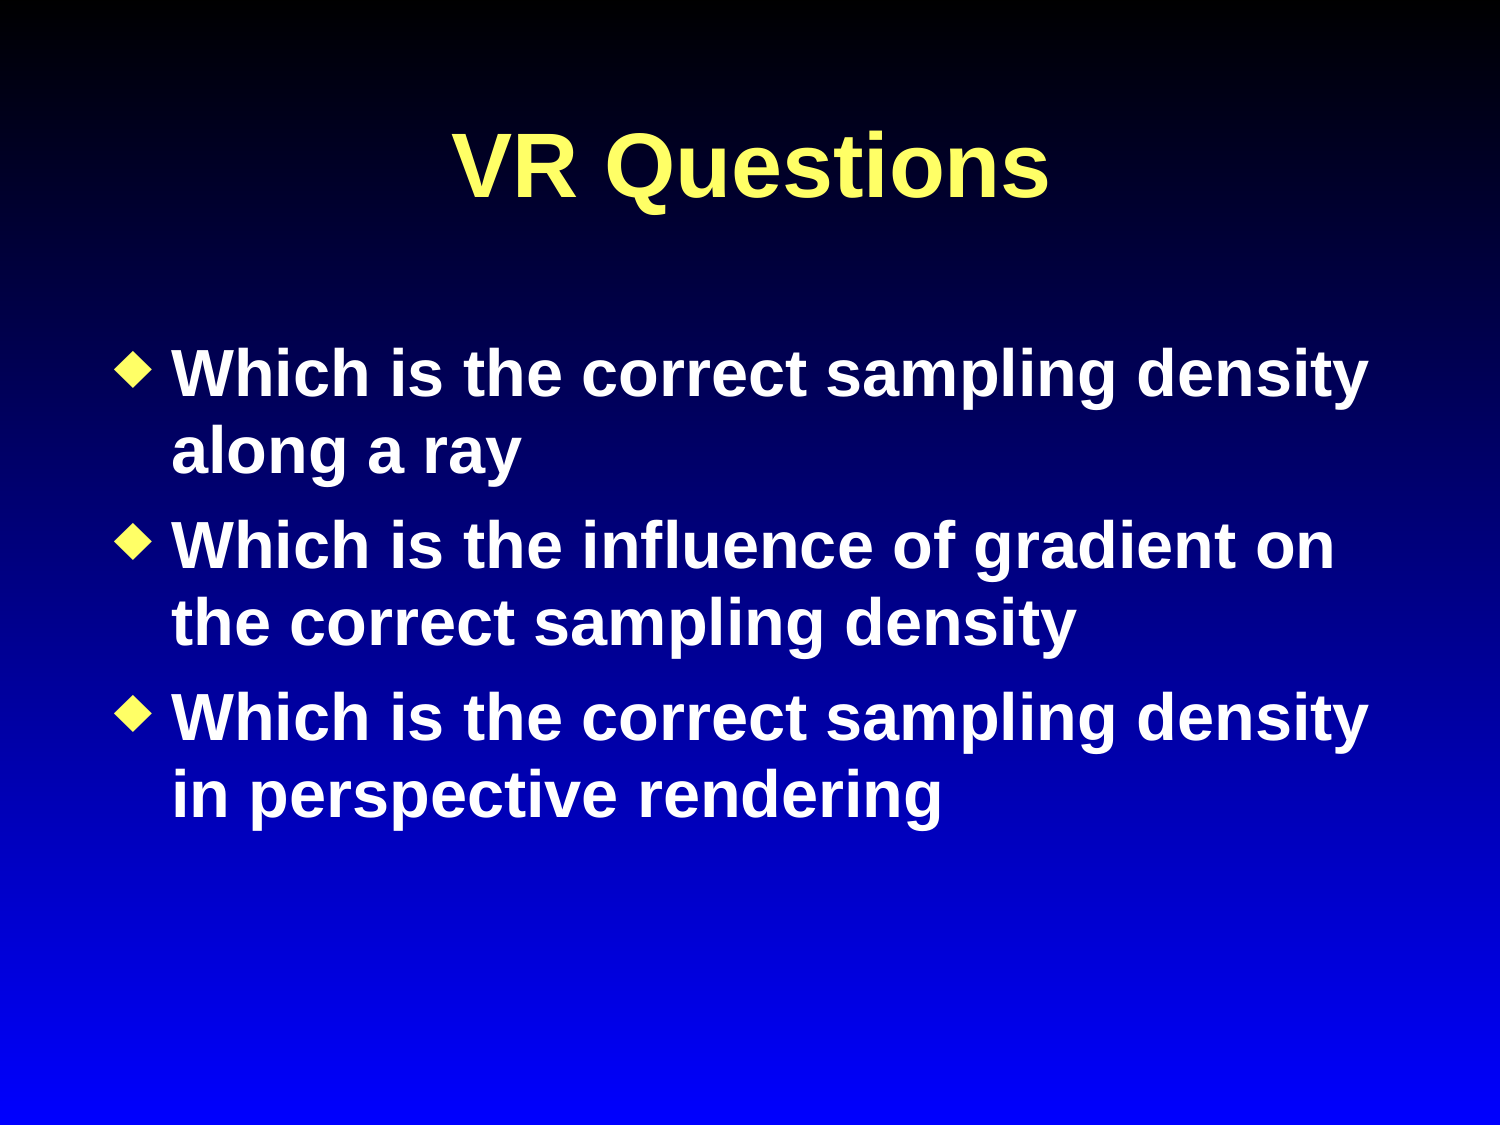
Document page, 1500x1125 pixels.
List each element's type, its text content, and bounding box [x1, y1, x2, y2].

title VR Questions [47, 37, 1457, 225]
list Which is the correct sampling density along a ray Which is the influence of gradient on the correct sampling density Which is the correct sampling density in perspective rendering [99, 324, 1388, 1000]
